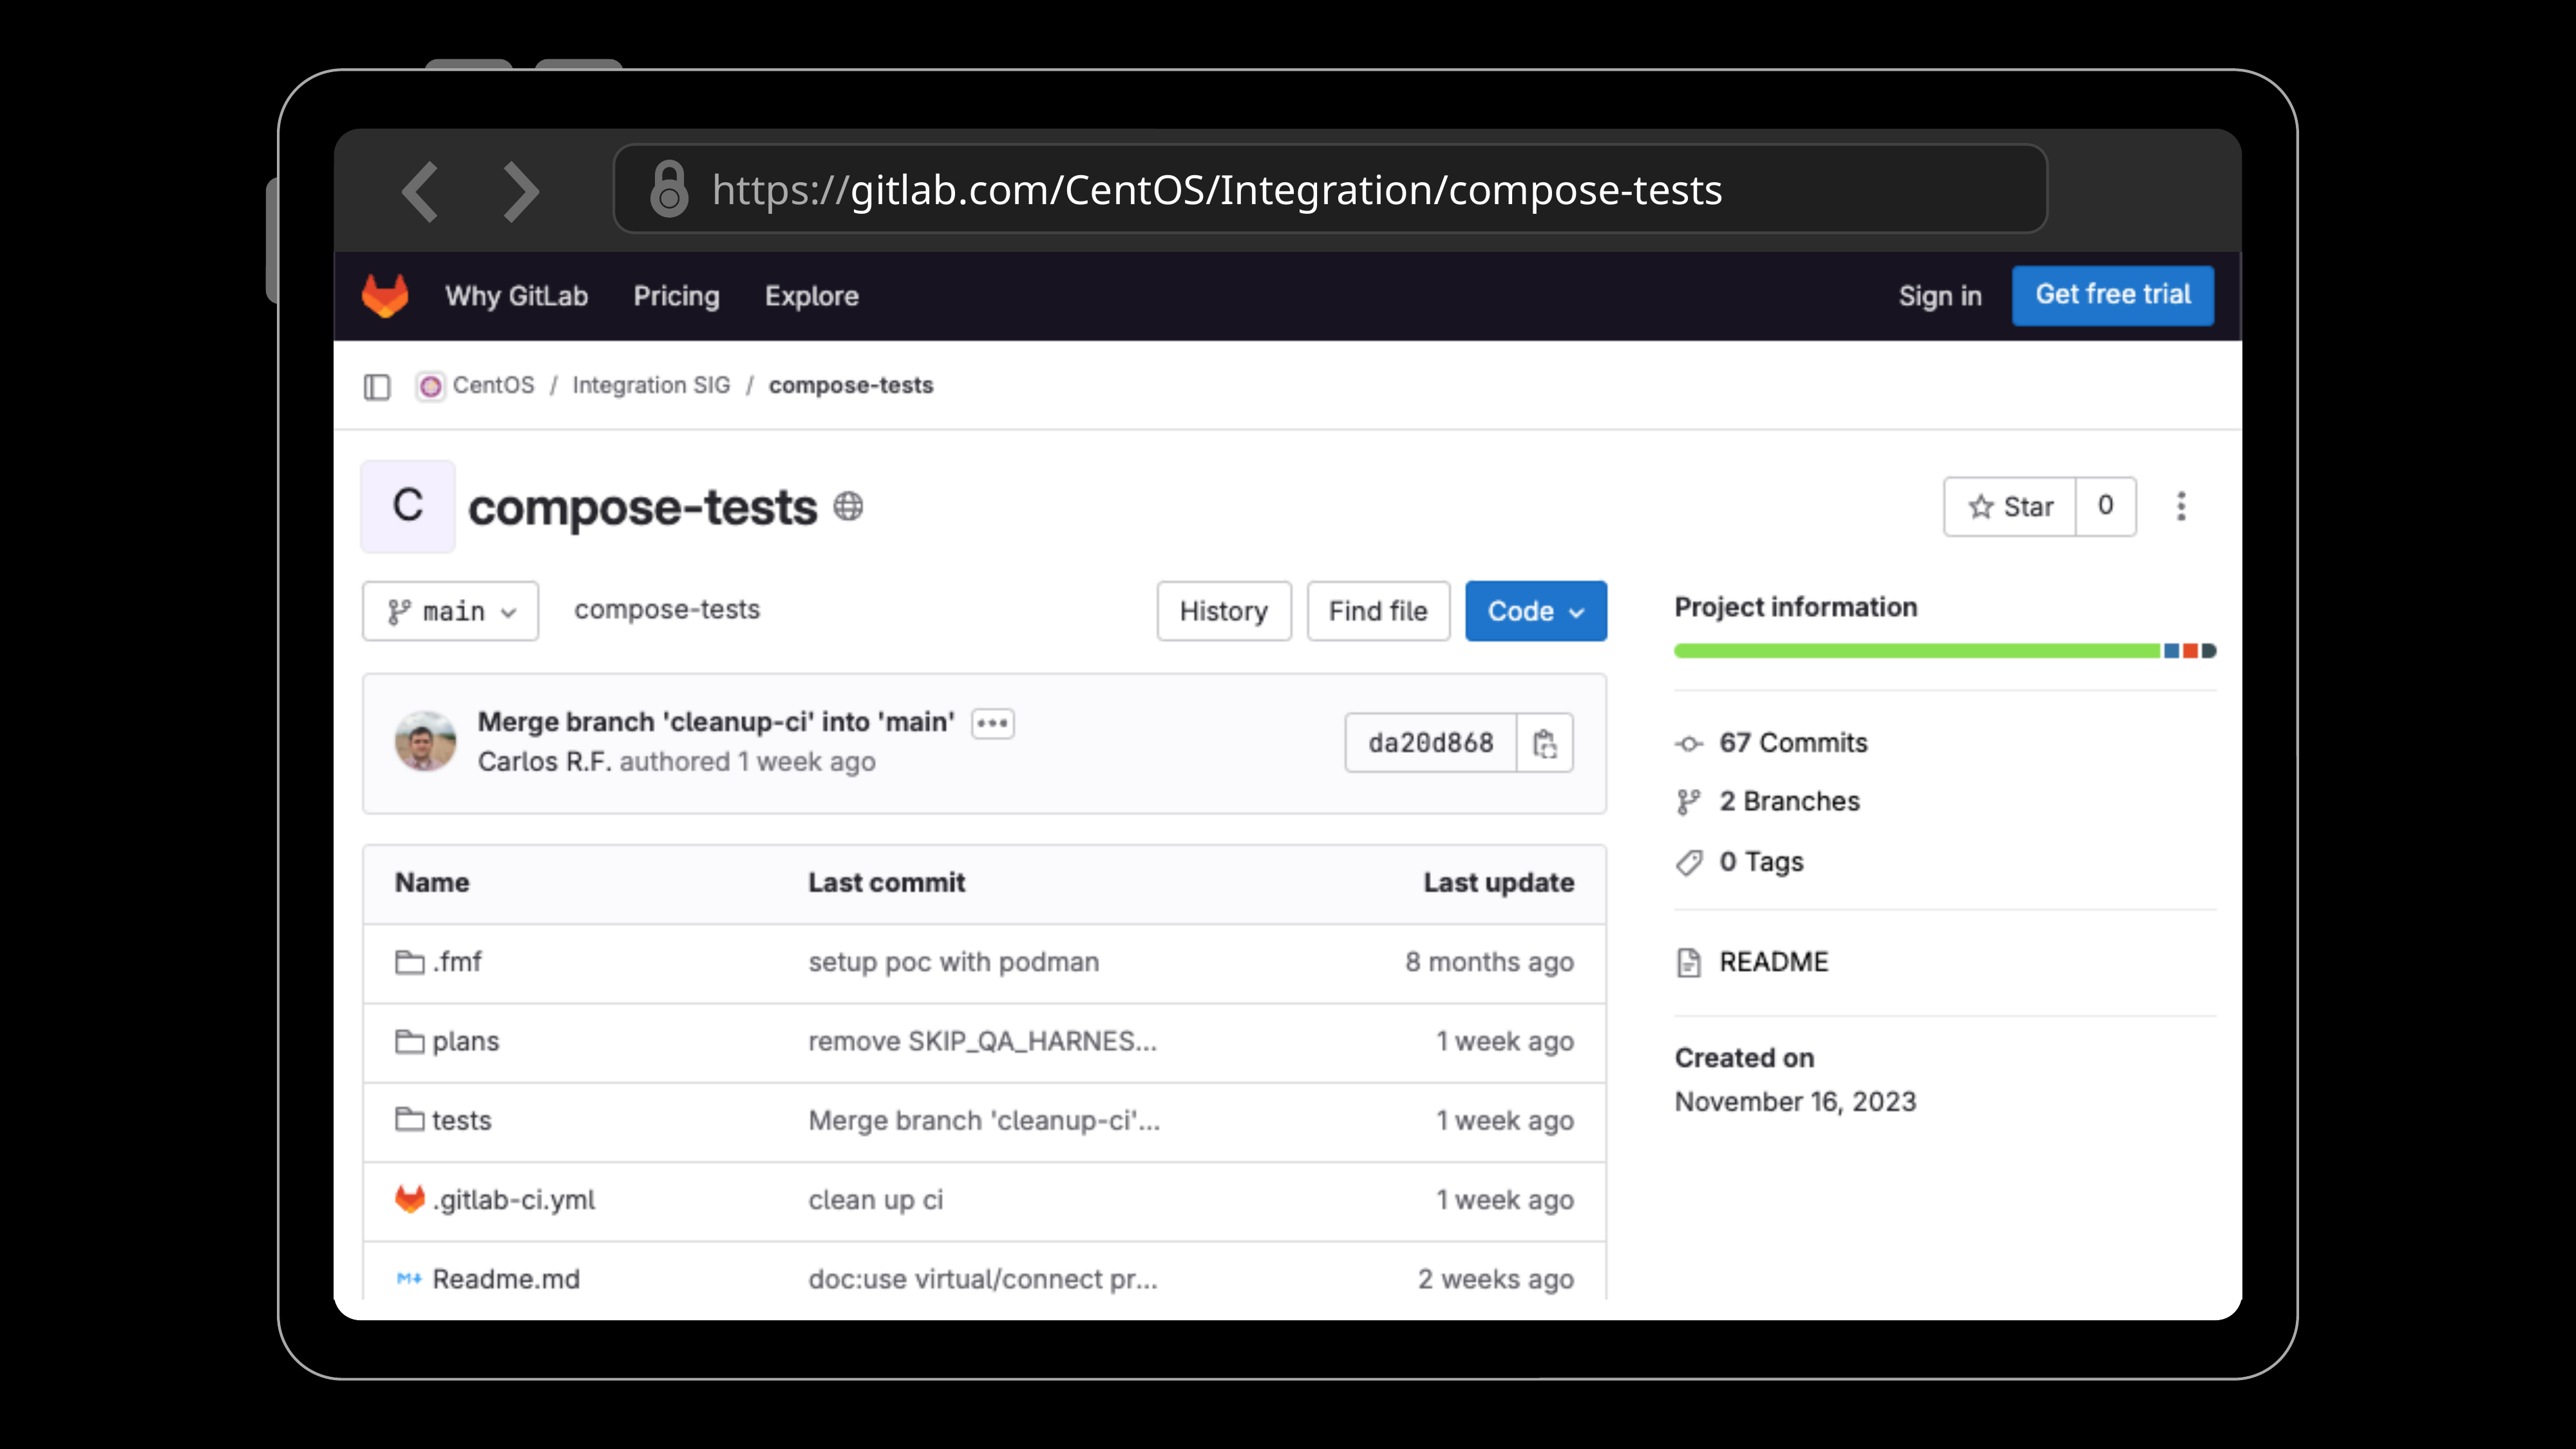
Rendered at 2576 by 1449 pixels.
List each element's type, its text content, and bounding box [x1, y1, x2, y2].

text_box [265, 59, 2298, 1379]
picture [334, 252, 2242, 1300]
text_box https://gitlab.com/CentOS/Integration/compose-tests [706, 158, 1860, 218]
